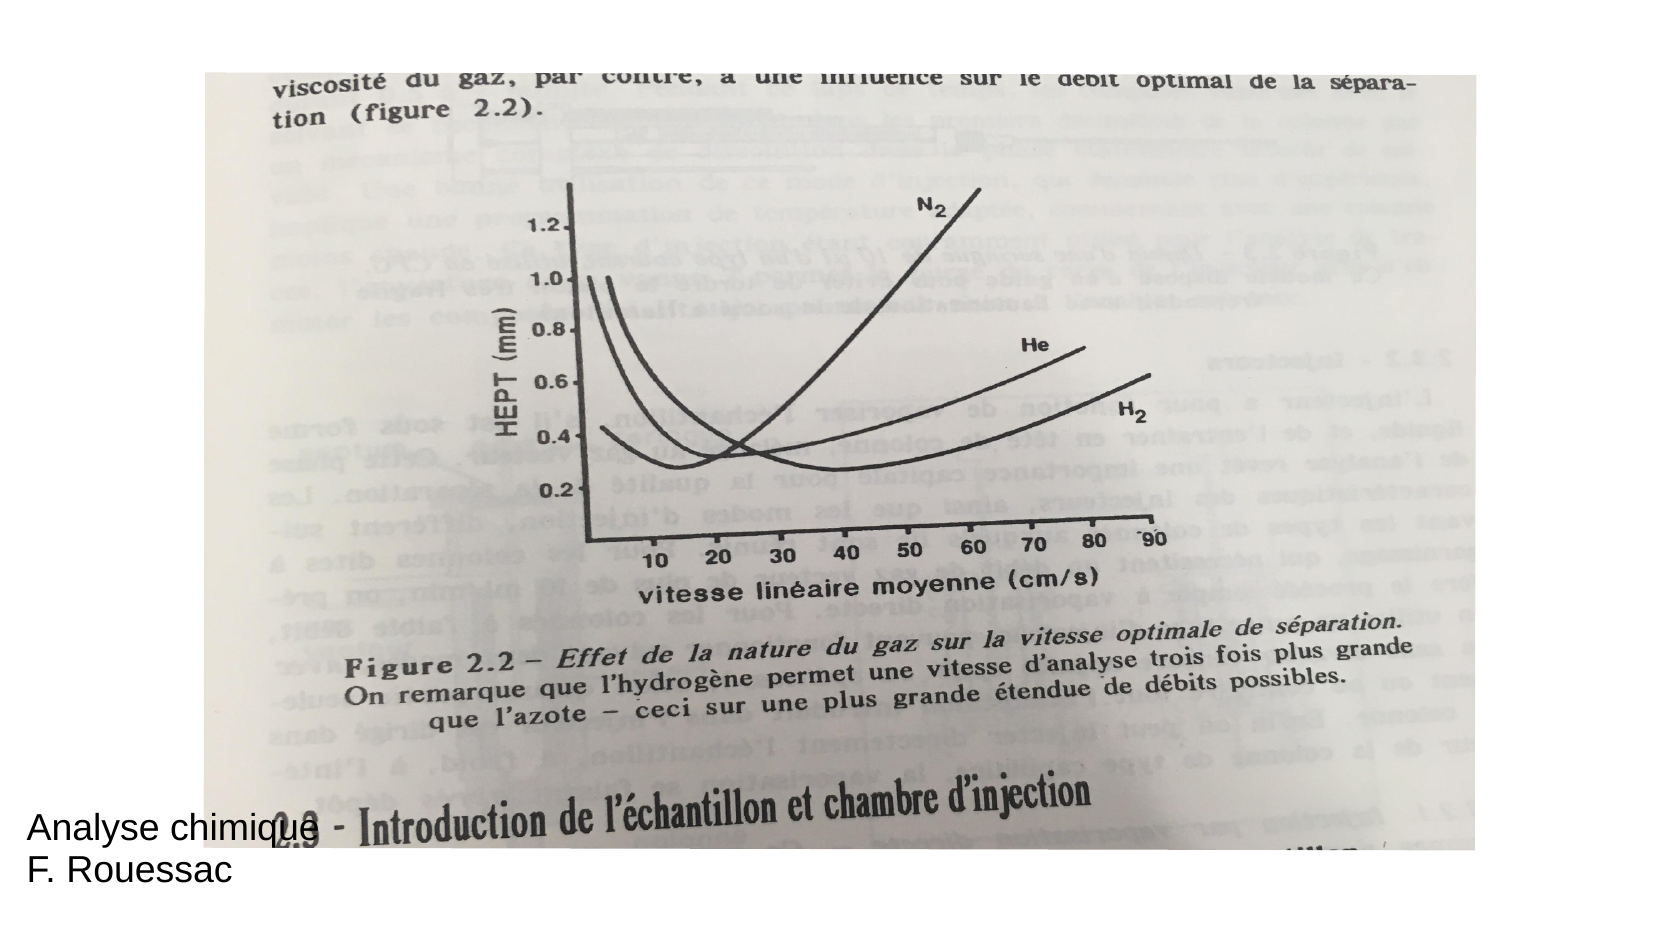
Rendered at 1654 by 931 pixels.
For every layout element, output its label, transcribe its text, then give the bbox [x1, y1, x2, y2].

picture [203, 72, 1477, 851]
text_box Analyse chimique F. Rouessac [11, 798, 343, 898]
